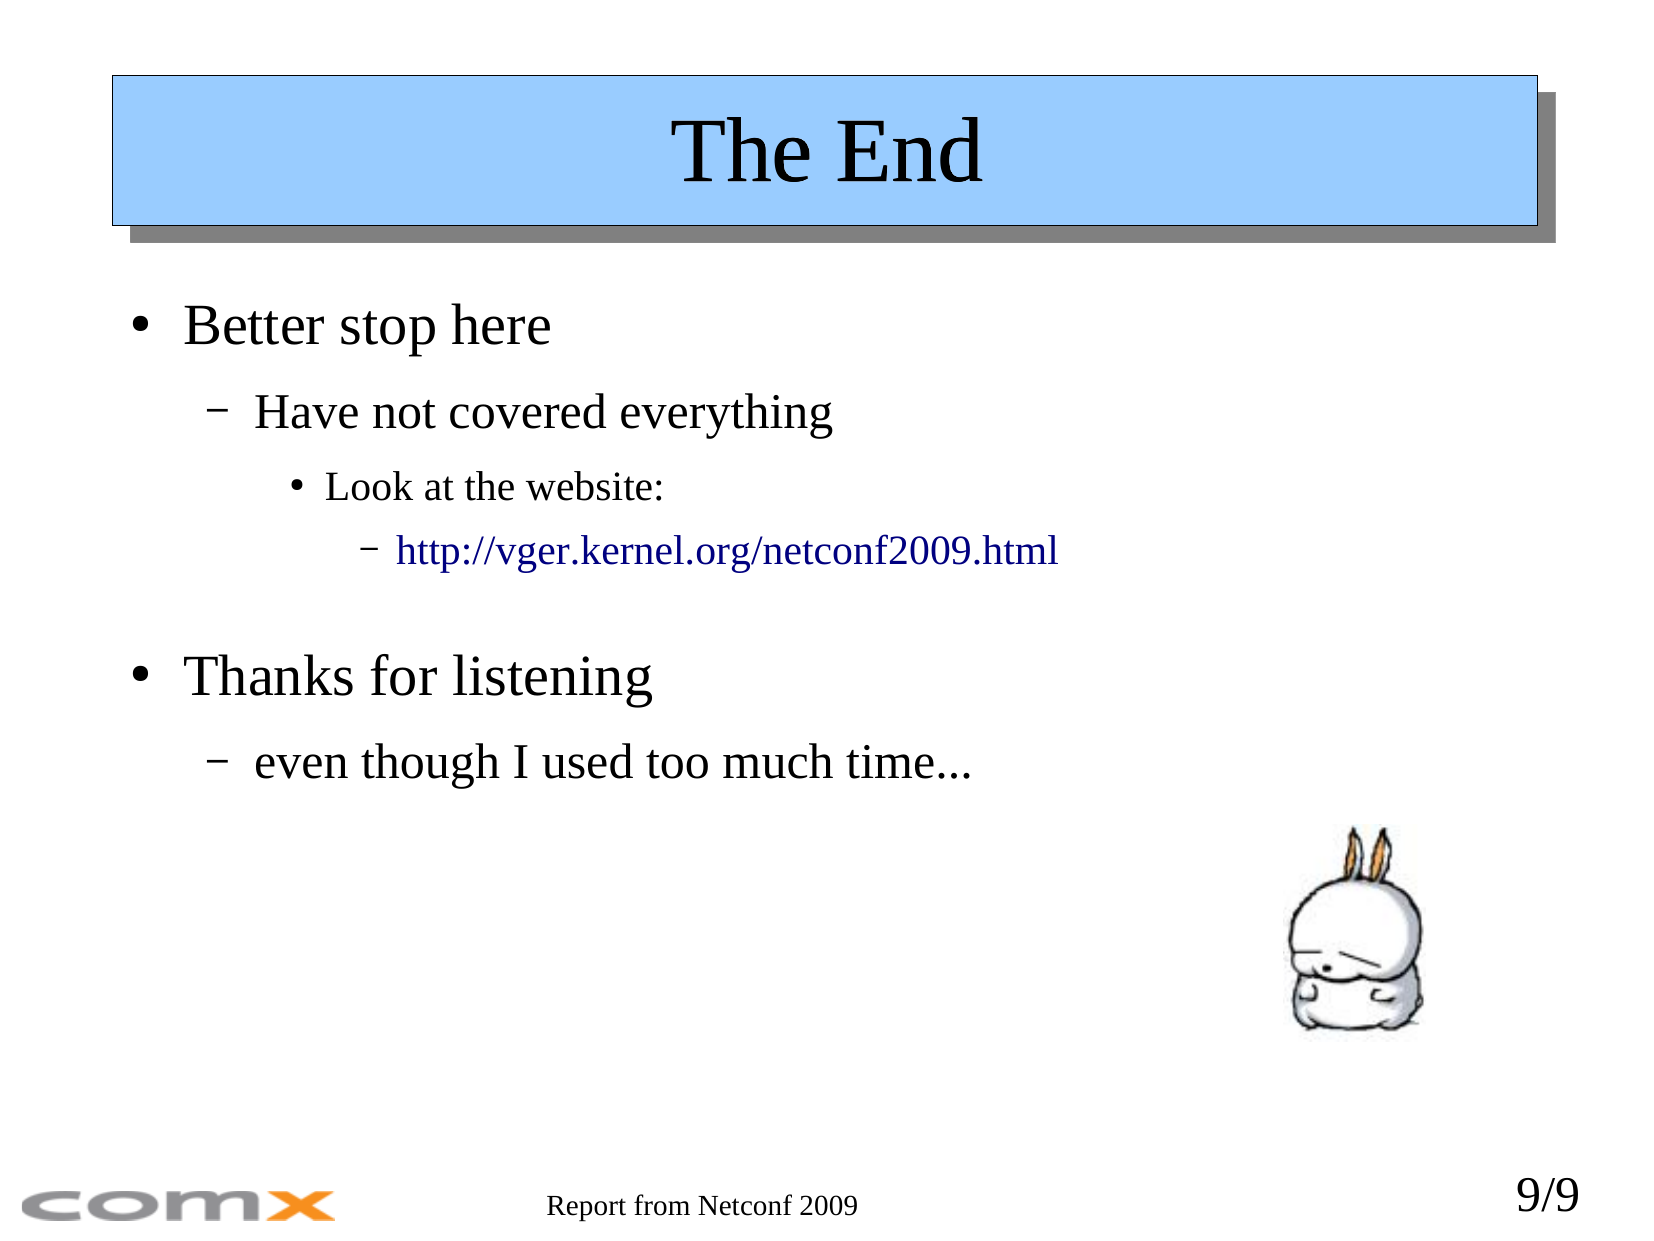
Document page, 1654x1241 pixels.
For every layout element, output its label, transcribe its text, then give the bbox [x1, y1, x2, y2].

title The End [116, 75, 1538, 226]
picture [1283, 824, 1426, 1042]
picture [21, 1191, 335, 1221]
list Better stop here Have not covered everything Look at the website: http://vger.kernel.org/netconf2009.html Thanks for listening even though I used too much time... [112, 292, 1538, 1051]
